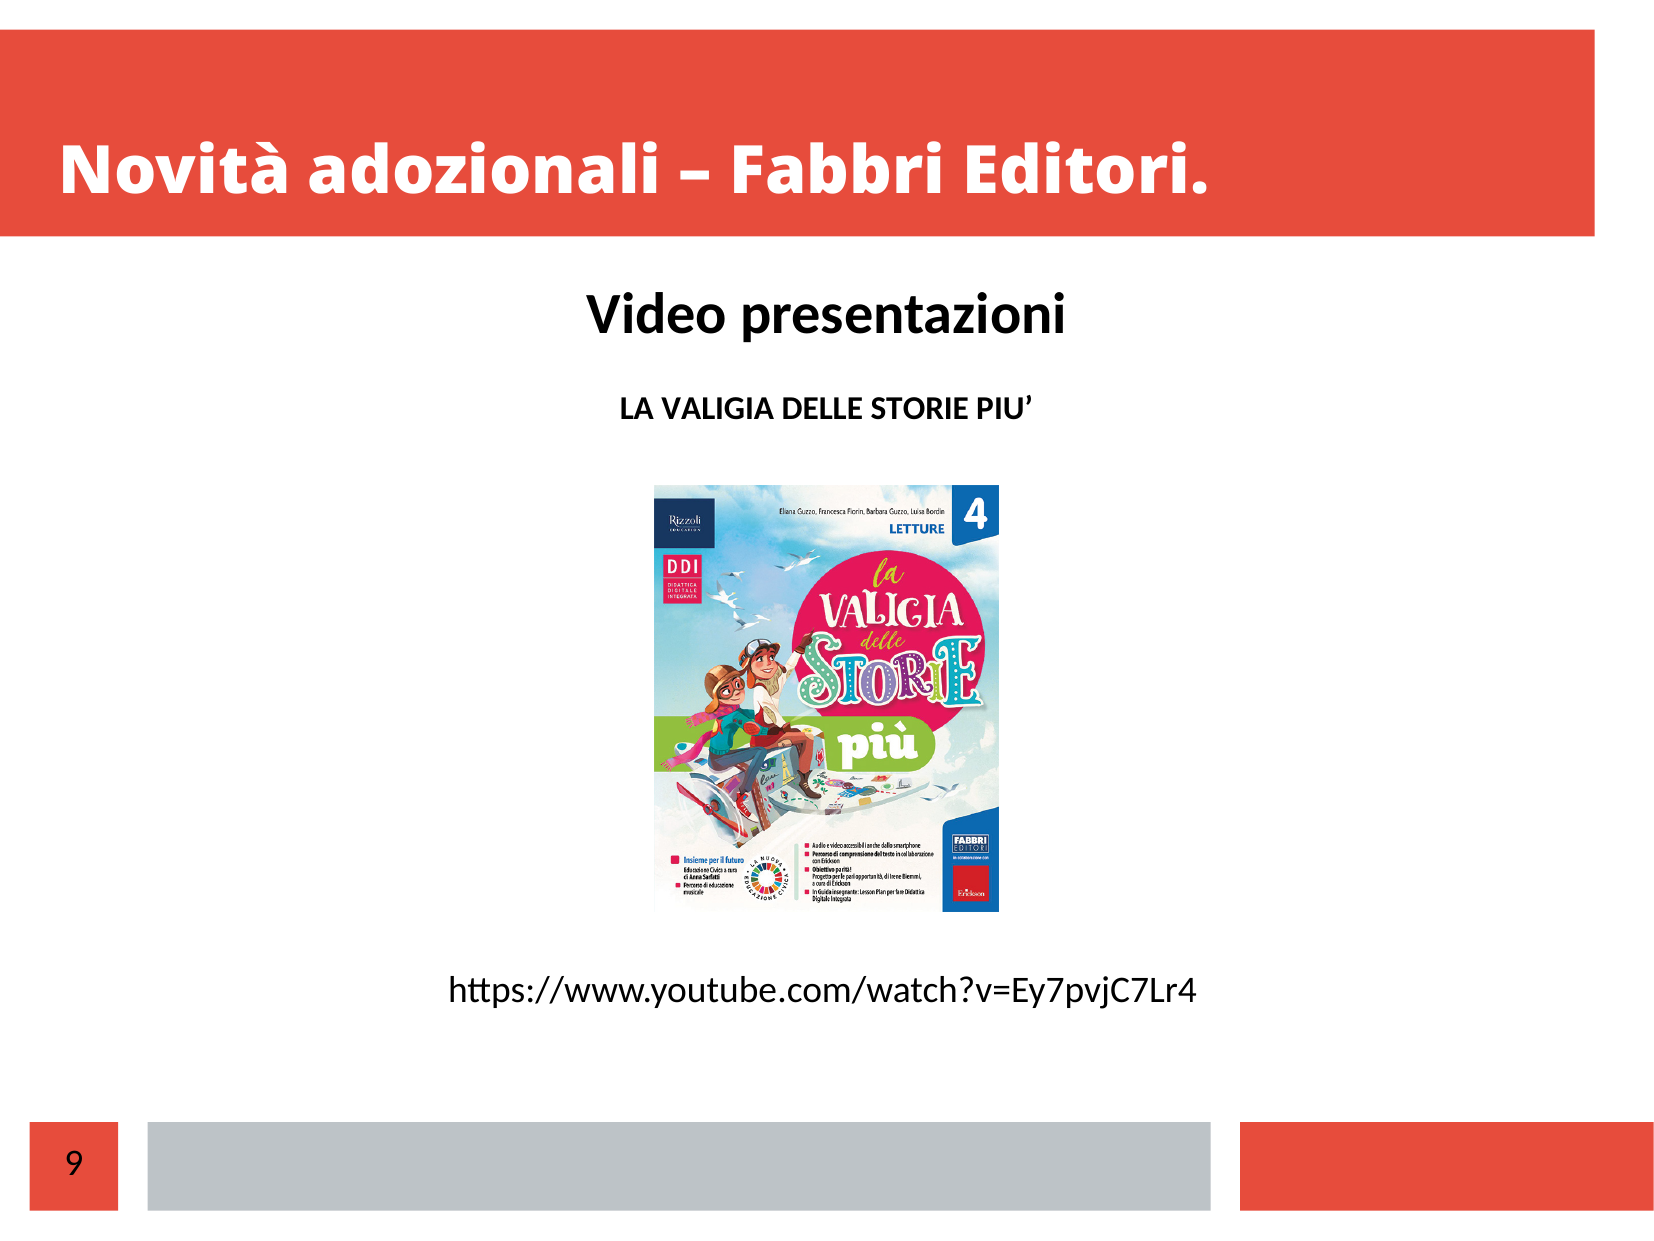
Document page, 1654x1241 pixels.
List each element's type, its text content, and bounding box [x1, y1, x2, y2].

text_box Video presentazioni [118, 282, 1536, 586]
text_box LA VALIGIA DELLE STORIE PIU’ [603, 378, 1051, 434]
text_box https://www.youtube.com/watch?v=Ey7pvjC7Lr4 [433, 957, 1221, 1019]
title Novità adozionali – Fabbri Editori. [59, 59, 1595, 207]
text_box <numero> [29, 1122, 119, 1211]
picture [654, 485, 999, 912]
